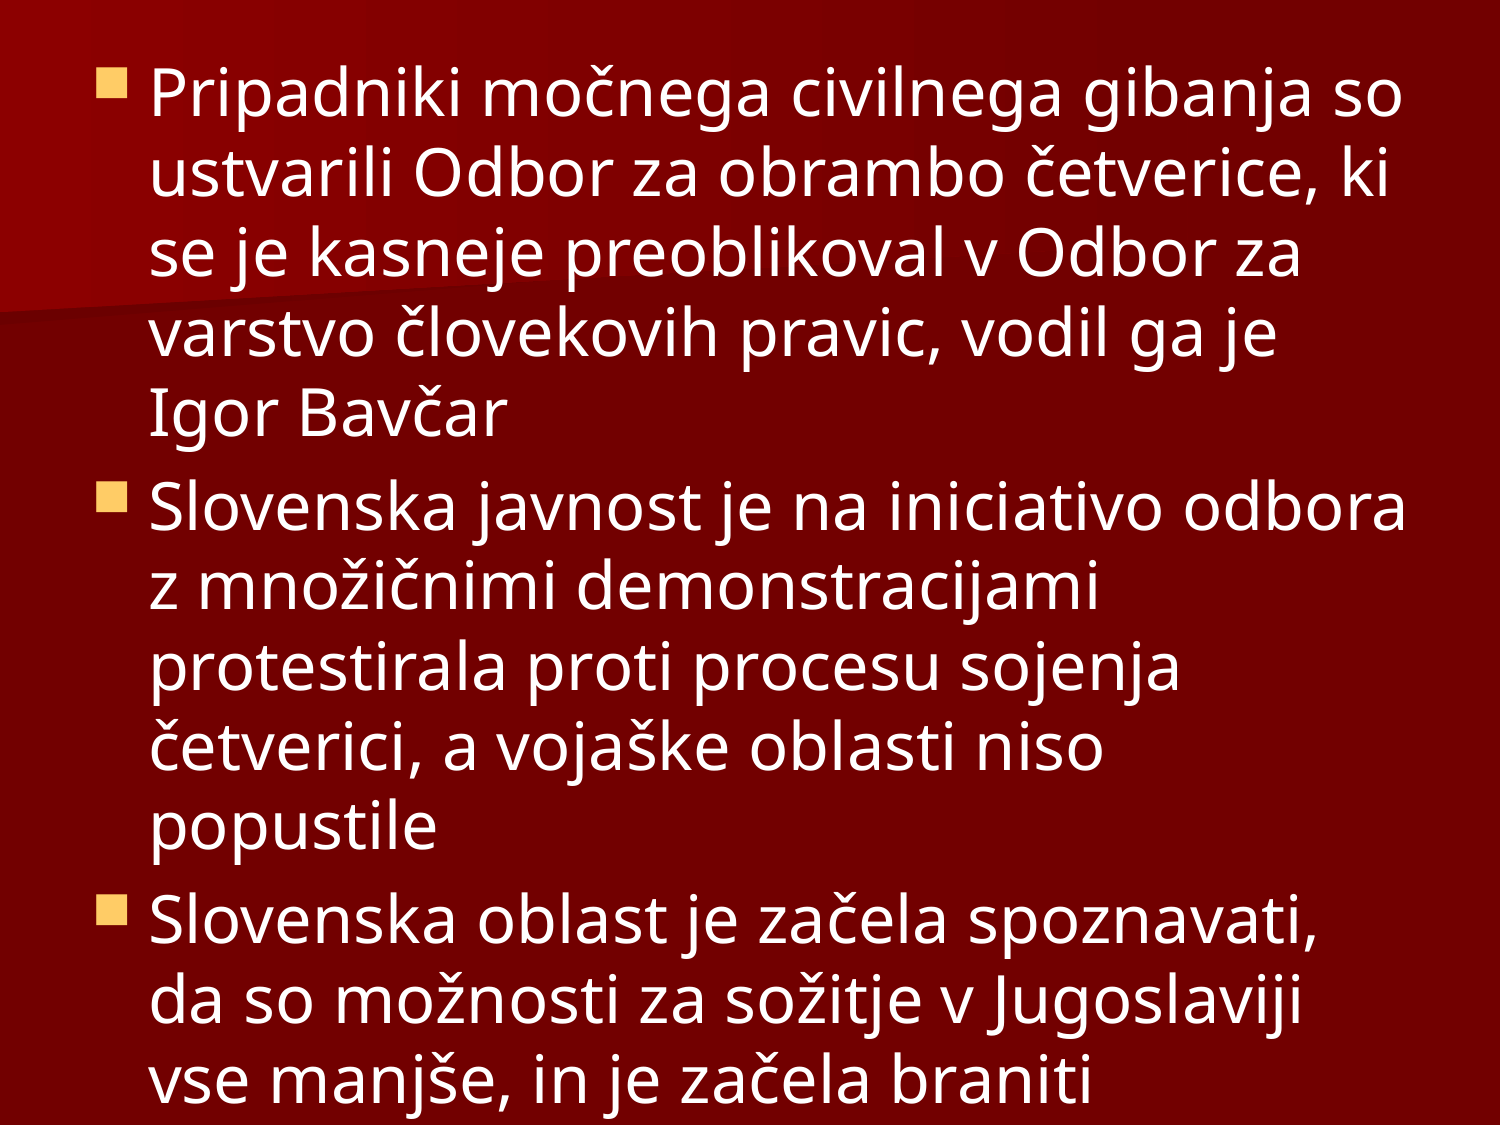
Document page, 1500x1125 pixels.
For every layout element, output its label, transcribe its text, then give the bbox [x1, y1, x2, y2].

list Pripadniki močnega civilnega gibanja so ustvarili Odbor za obrambo četverice, ki se je kasneje preoblikoval v Odbor za varstvo človekovih pravic, vodil ga je Igor Bavčar Slovenska javnost je na iniciativo odbora z množičnimi demonstracijami protestirala proti procesu sojenja četverici, a vojaške oblasti niso popustile Slovenska oblast je začela spoznavati, da so možnosti za sožitje v Jugoslaviji vse manjše, in je začela braniti slovenske pozicije pred napadi iz centra [76, 42, 1427, 1005]
